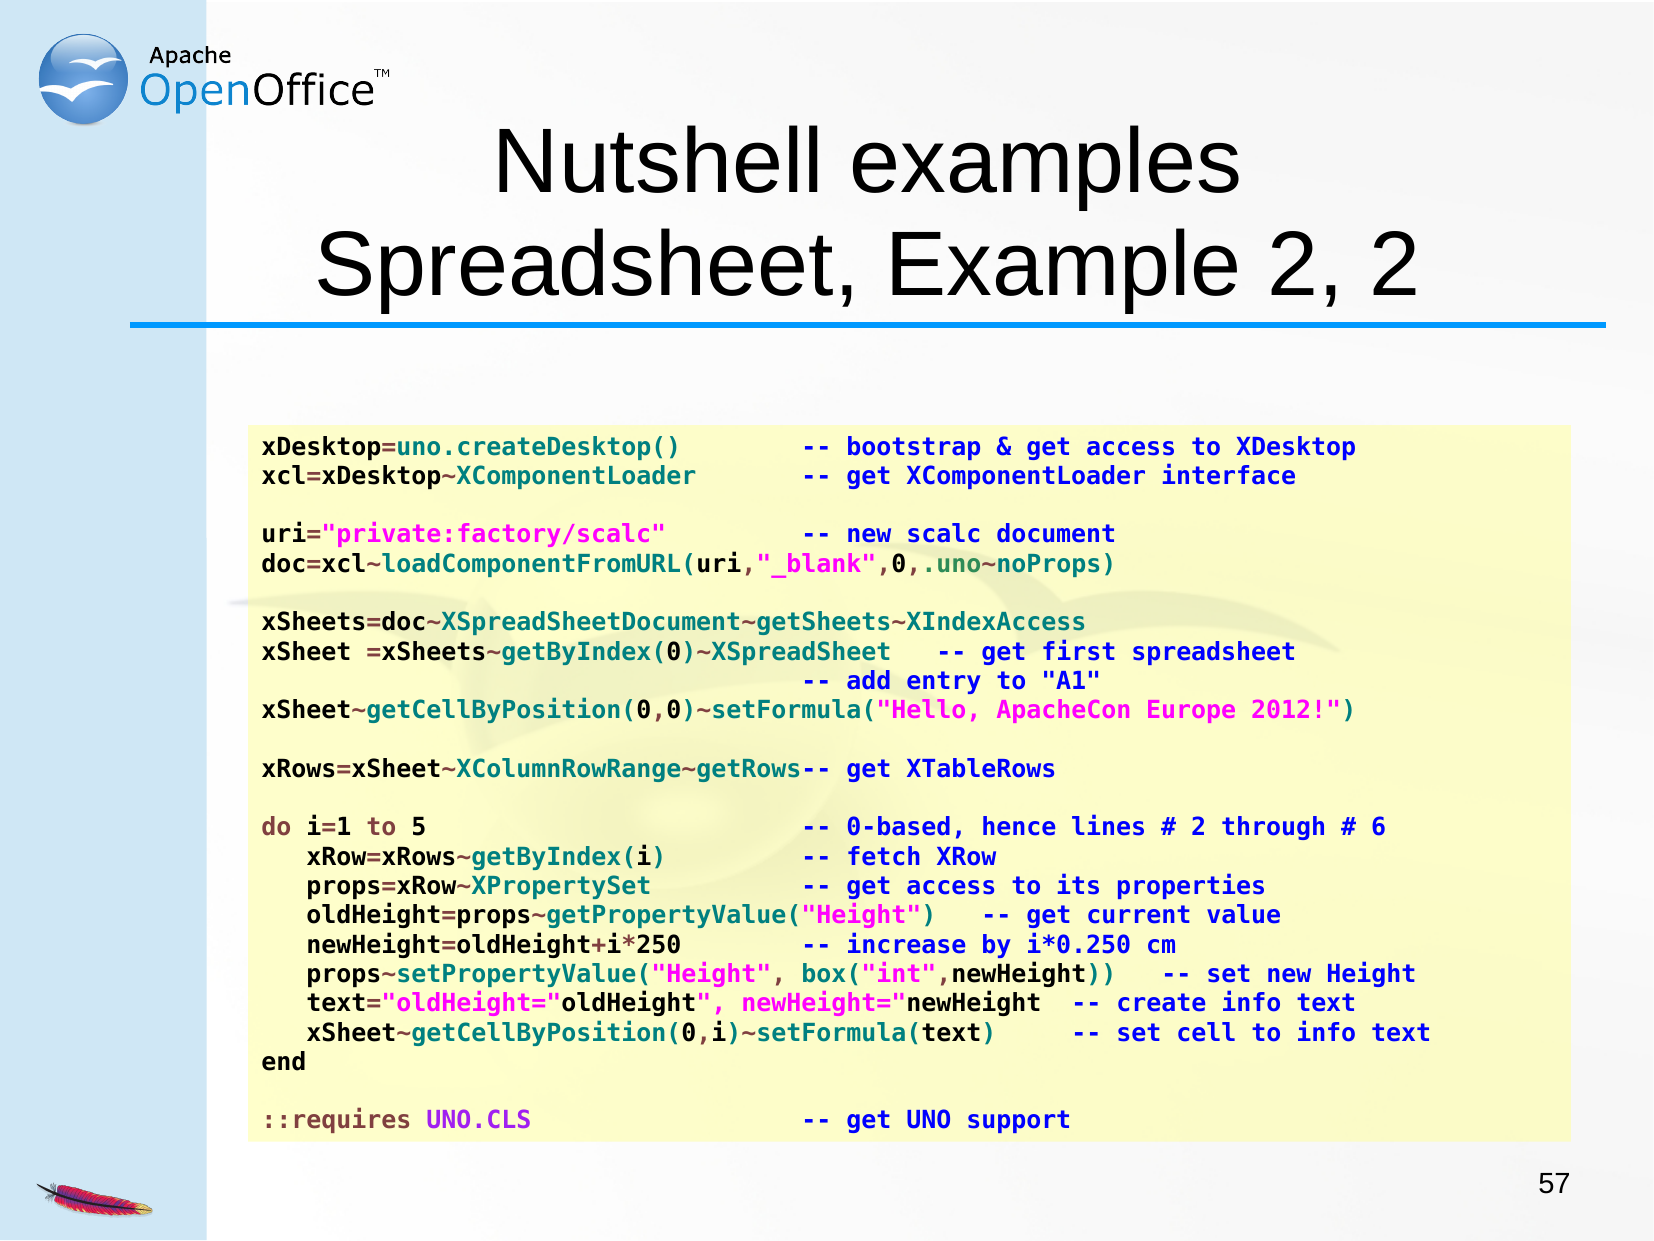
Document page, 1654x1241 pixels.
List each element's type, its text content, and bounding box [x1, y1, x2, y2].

text_box xDesktop=uno.createDesktop() -- bootstrap & get access to XDesktop xcl=xDesktop~XComponentLoader -- get XComponentLoader interface uri="private:factory/scalc" -- new scalc document doc=xcl~loadComponentFromURL(uri,"_blank",0,.uno~noProps) xSheets=doc~XSpreadSheetDocument~getSheets~XIndexAccess xSheet =xSheets~getByIndex(0)~XSpreadSheet -- get first spreadsheet -- add entry to "A1" xSheet~getCellByPosition(0,0)~setFormula("Hello, ApacheCon Europe 2012!") xRows=xSheet~XColumnRowRange~getRows-- get XTableRows do i=1 to 5 -- 0-based, hence lines # 2 through # 6 xRow=xRows~getByIndex(i) -- fetch XRow props=xRow~XPropertySet -- get access to its properties oldHeight=props~getPropertyValue("Height") -- get current value newHeight=oldHeight+i*250 -- increase by i*0.250 cm props~setPropertyValue("Height", box("int",newHeight)) -- set new Height text="oldHeight="oldHeight", newHeight="newHeight -- create info text xSheet~getCellByPosition(0,i)~setFormula(text) -- set cell to info text end ::requires UNO.CLS -- get UNO support [248, 425, 1571, 1142]
picture [35, 1181, 154, 1219]
title Nutshell examples Spreadsheet, Example 2, 2 [165, 108, 1571, 316]
picture [35, 2, 1654, 1241]
